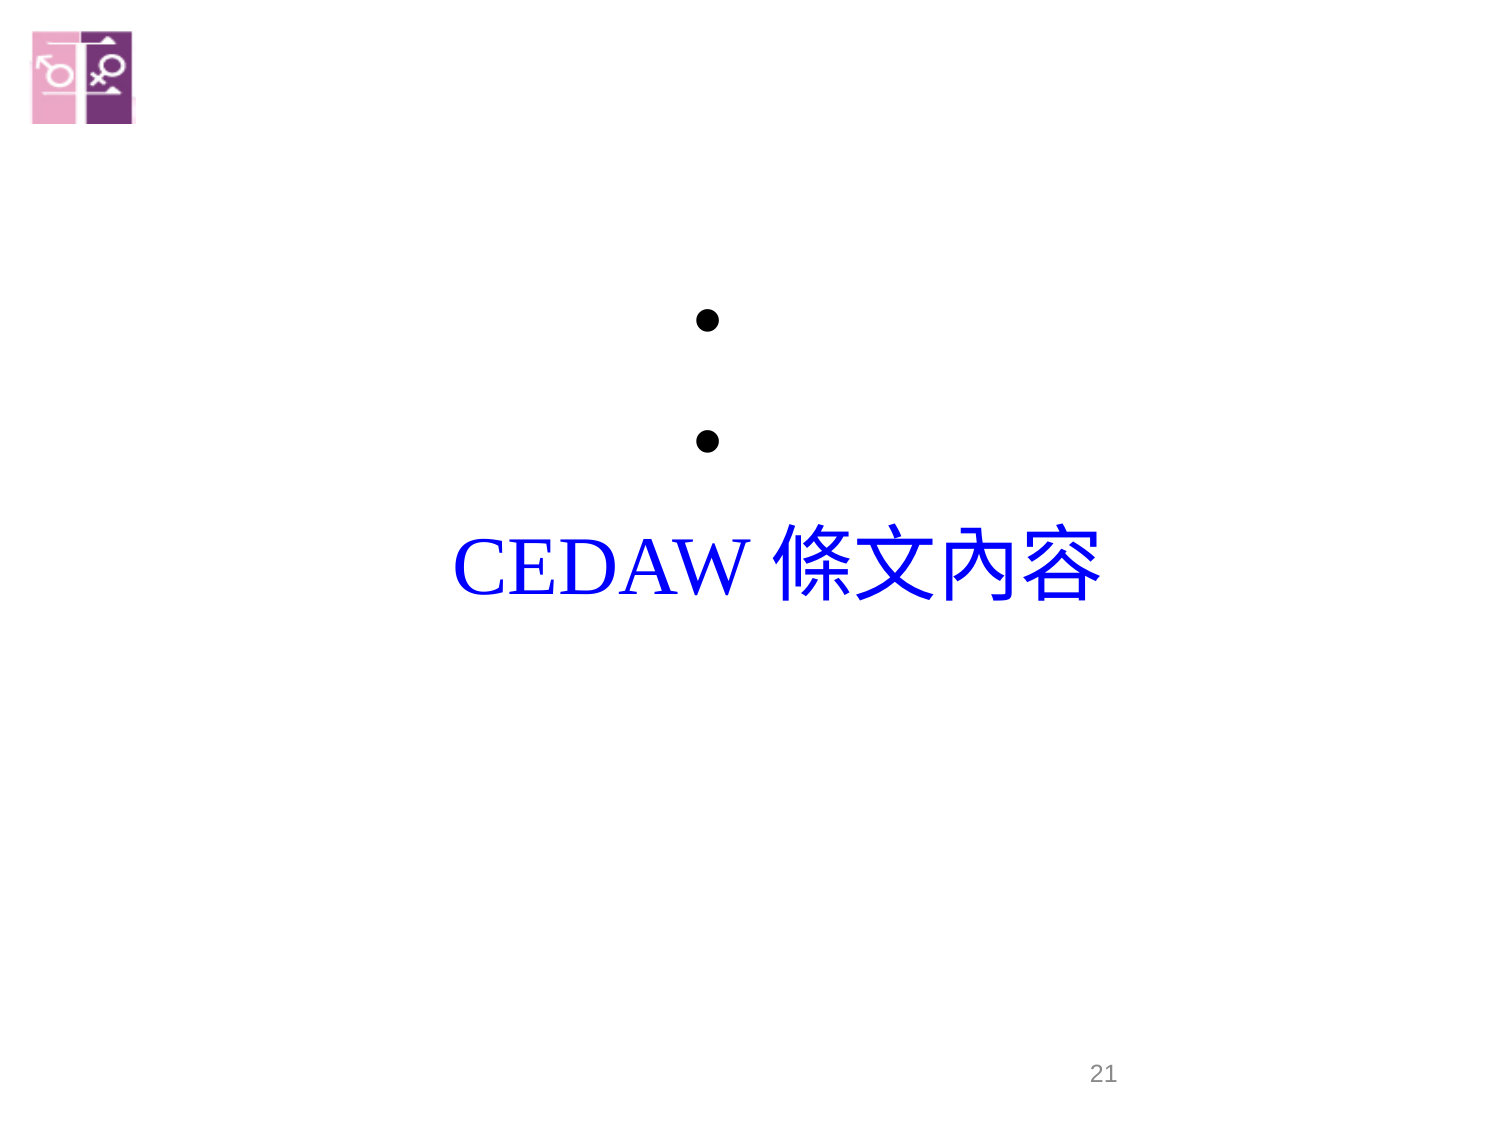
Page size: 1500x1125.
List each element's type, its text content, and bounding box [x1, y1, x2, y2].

list CEDAW條文內容 [75, 262, 1426, 1005]
text_box 21 [1074, 1042, 1426, 1103]
